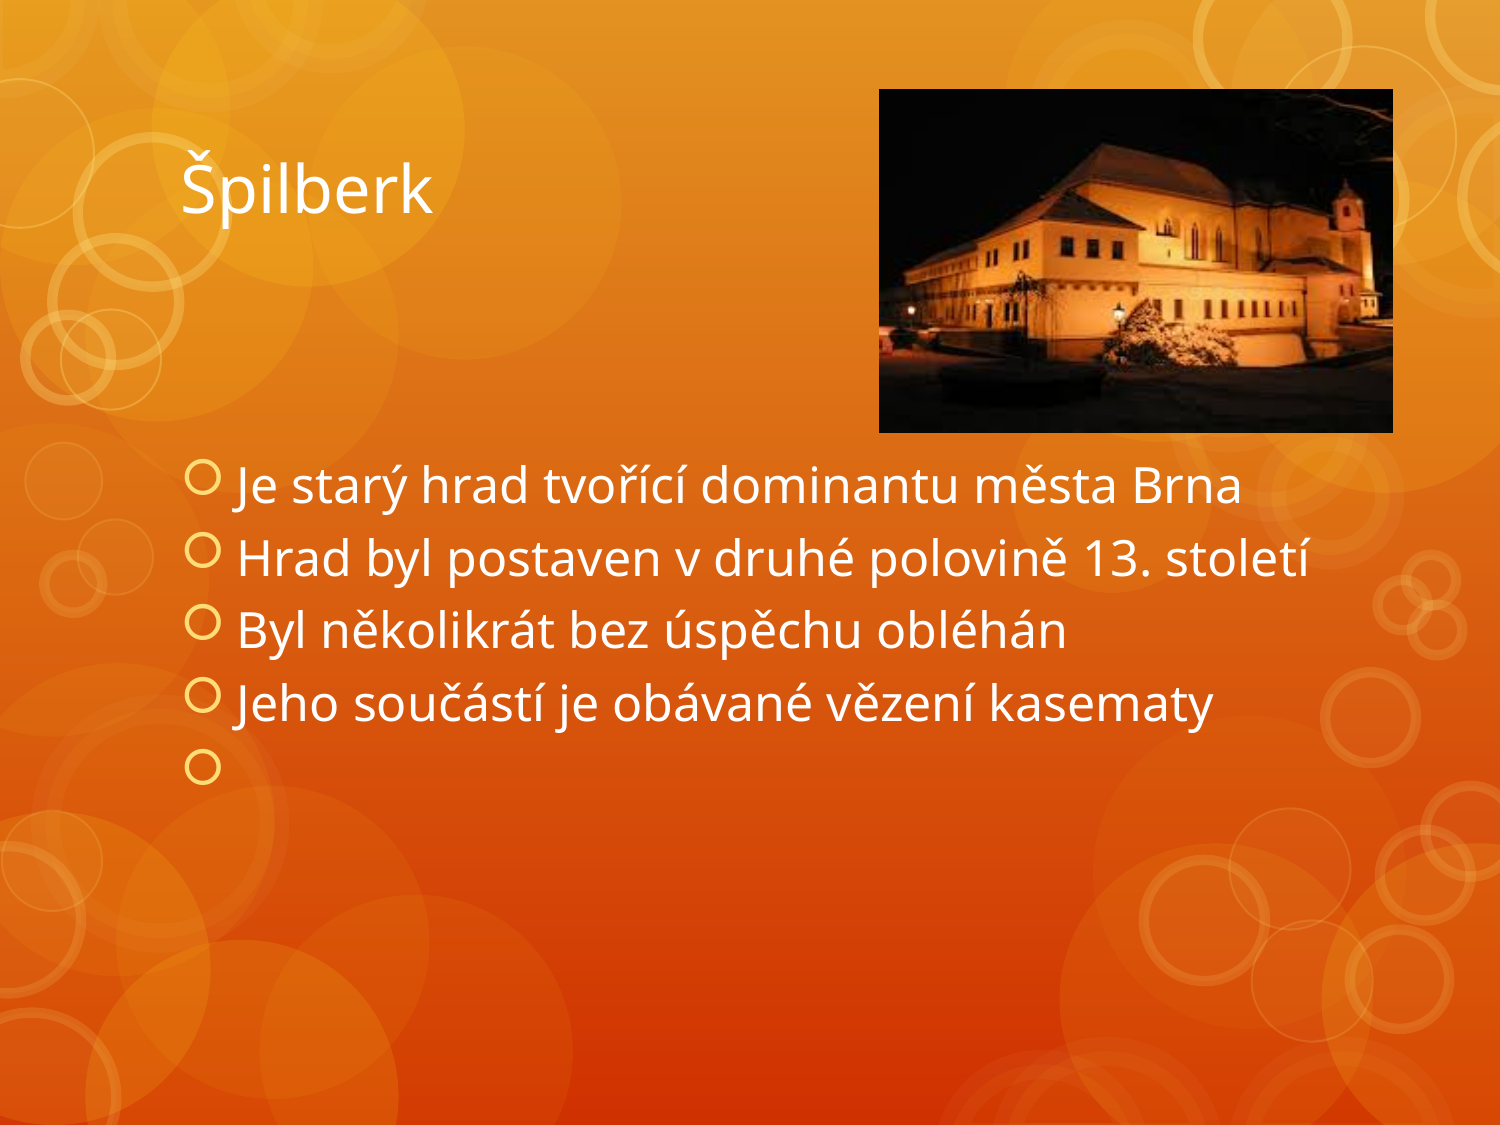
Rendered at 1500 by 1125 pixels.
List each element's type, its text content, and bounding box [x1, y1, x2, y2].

title Špilberk [165, 110, 879, 263]
list Je starý hrad tvořící dominantu města Brna Hrad byl postaven v druhé polovině 13. století Byl několikrát bez úspěchu obléhán Jeho součástí je obávané vězení kasematy [165, 296, 1335, 962]
picture [879, 90, 1393, 433]
